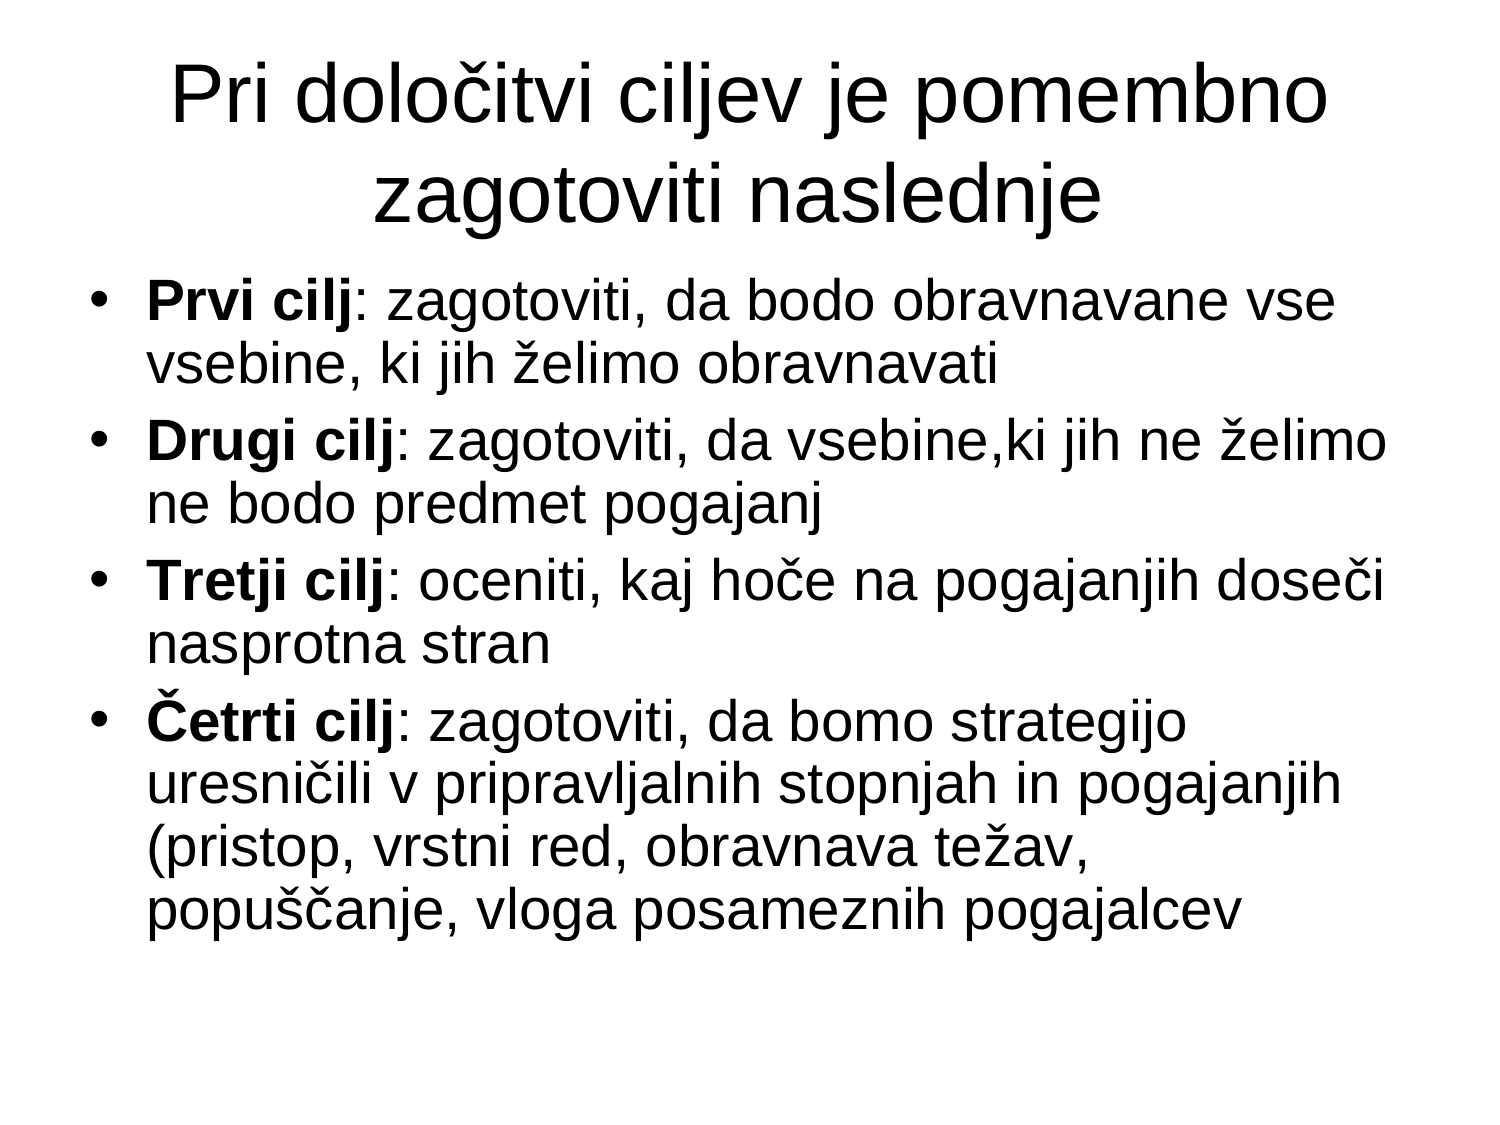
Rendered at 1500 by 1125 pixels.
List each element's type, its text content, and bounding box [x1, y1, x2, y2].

title Pri določitvi ciljev je pomembno zagotoviti naslednje [75, 31, 1426, 247]
list Prvi cilj: zagotoviti, da bodo obravnavane vse vsebine, ki jih želimo obravnavati Drugi cilj: zagotoviti, da vsebine,ki jih ne želimo ne bodo predmet pogajanj Tretji cilj: oceniti, kaj hoče na pogajanjih doseči nasprotna stran Četrti cilj: zagotoviti, da bomo strategijo uresničili v pripravljalnih stopnjah in pogajanjih (pristop, vrstni red, obravnava težav, popuščanje, vloga posameznih pogajalcev [75, 262, 1426, 1006]
